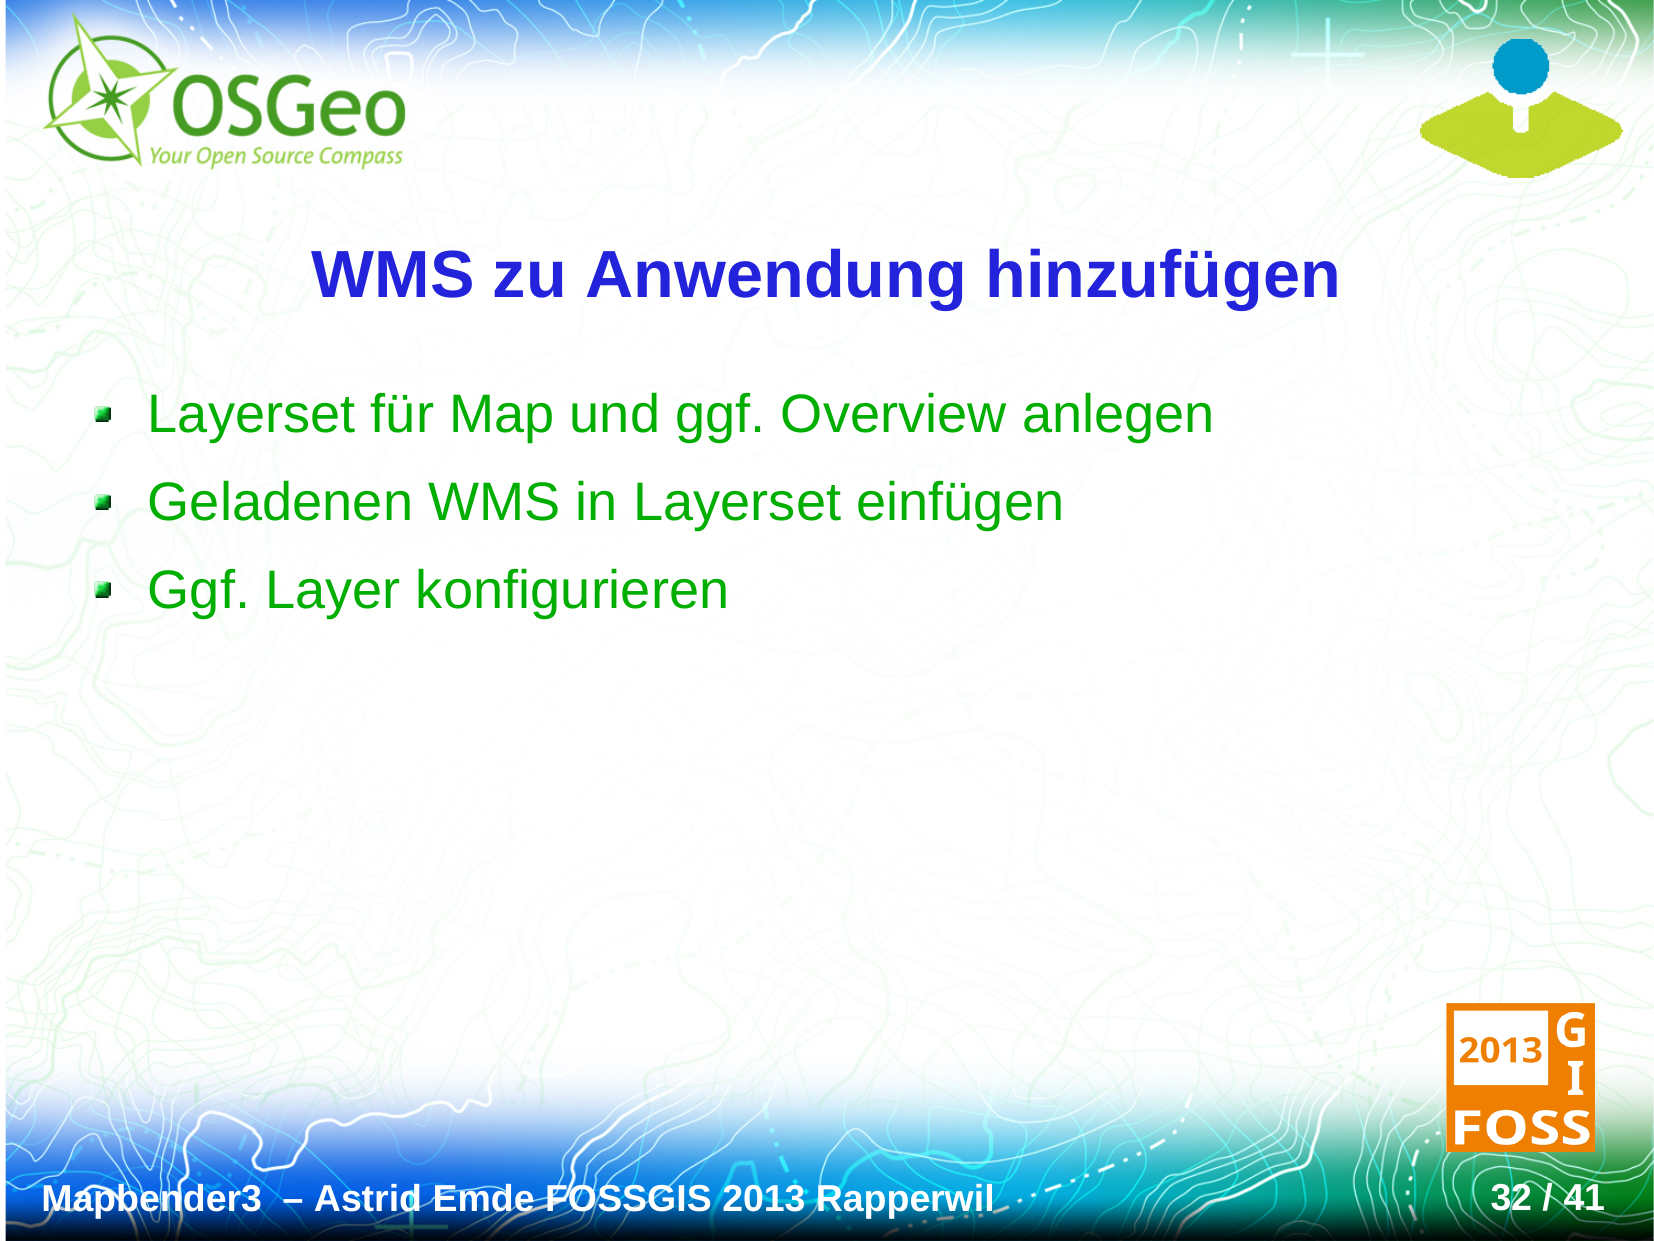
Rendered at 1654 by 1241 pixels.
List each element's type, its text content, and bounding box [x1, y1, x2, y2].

picture [5, 0, 1654, 1241]
title WMS zu Anwendung hinzufügen [82, 208, 1571, 342]
list Layerset für Map und ggf. Overview anlegen Geladenen WMS in Layerset einfügen Ggf. Layer konfigurieren [76, 383, 1565, 1188]
